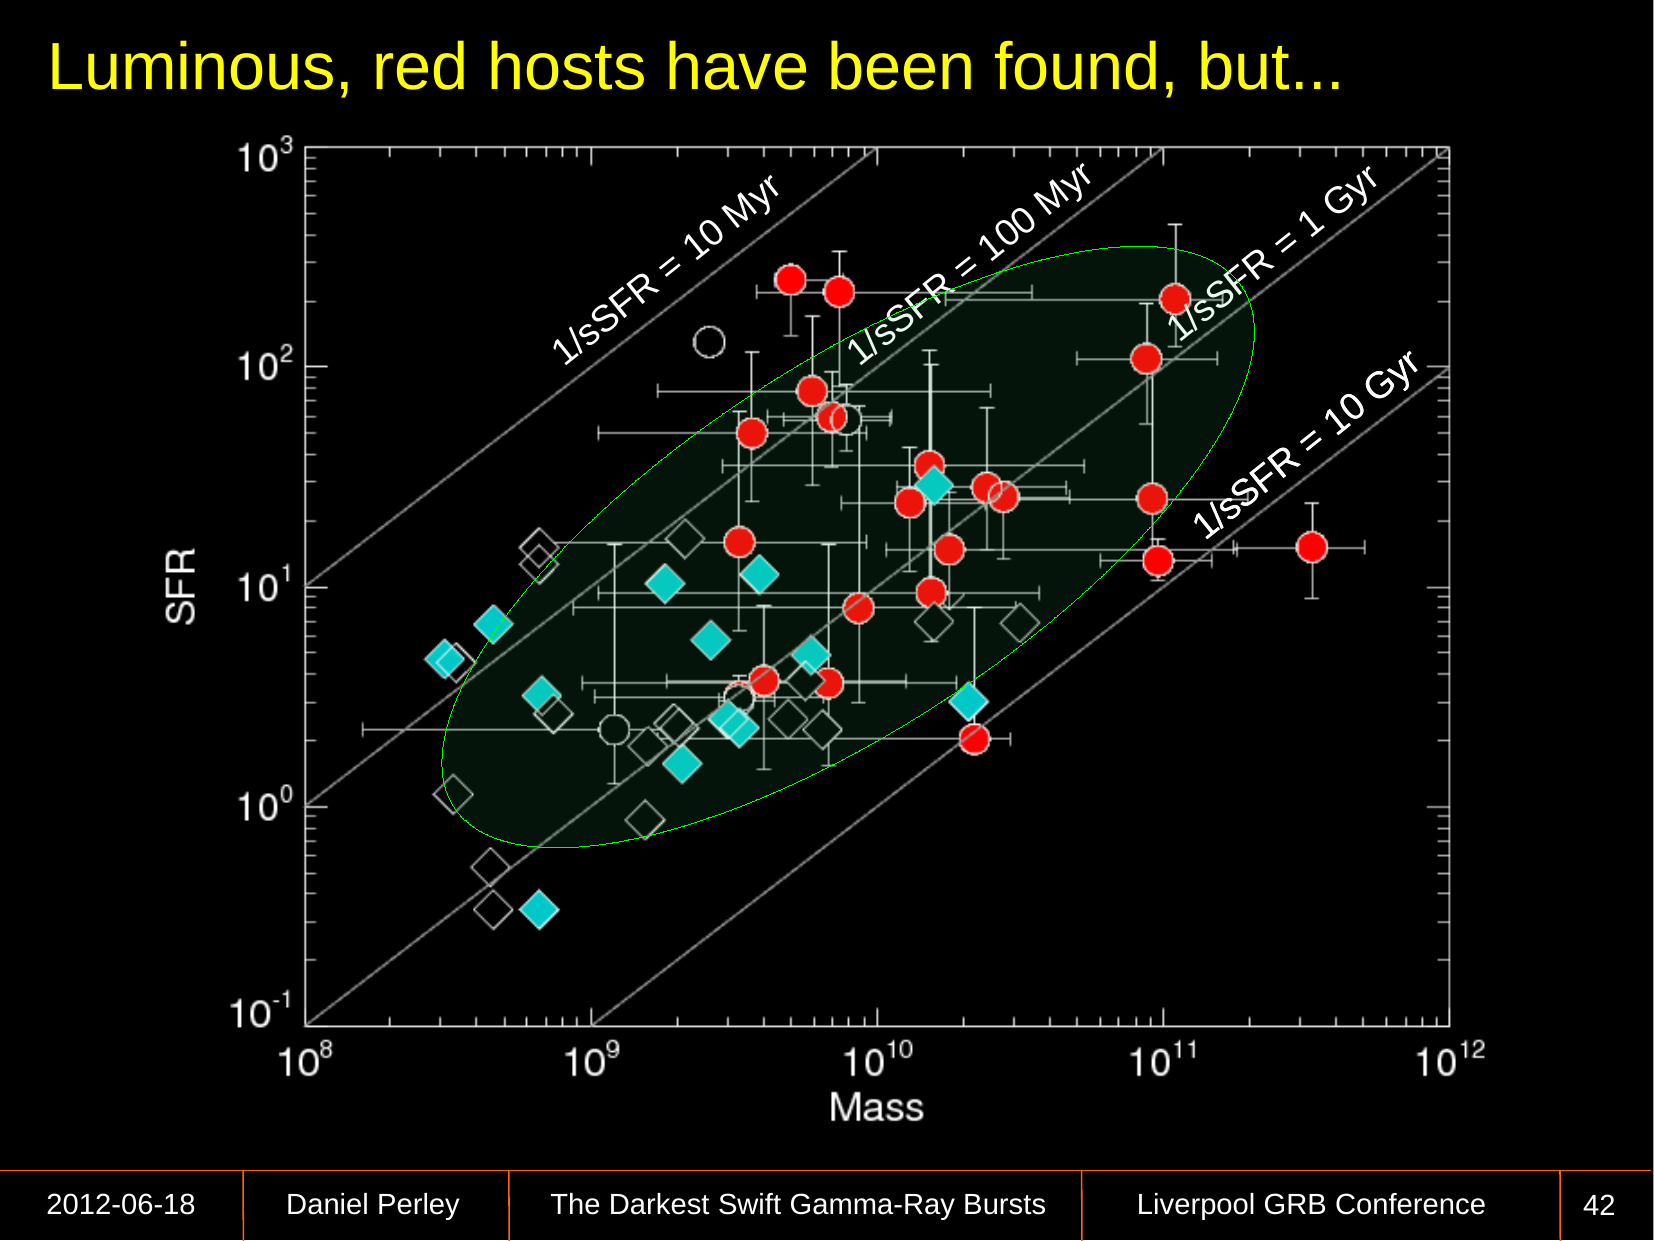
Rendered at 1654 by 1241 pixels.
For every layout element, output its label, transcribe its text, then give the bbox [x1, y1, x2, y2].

text_box 1/sSFR = 1 Gyr [1215, 132, 1412, 306]
text_box [441, 246, 1255, 848]
title Luminous, red hosts have been found, but... [47, 25, 1564, 107]
text_box 1/sSFR = 100 Myr [822, 127, 1166, 349]
picture [150, 116, 1501, 1123]
text_box 1/sSFR = 10 Myr [526, 126, 870, 435]
text_box 1/sSFR = 10 Gyr [1167, 319, 1481, 601]
